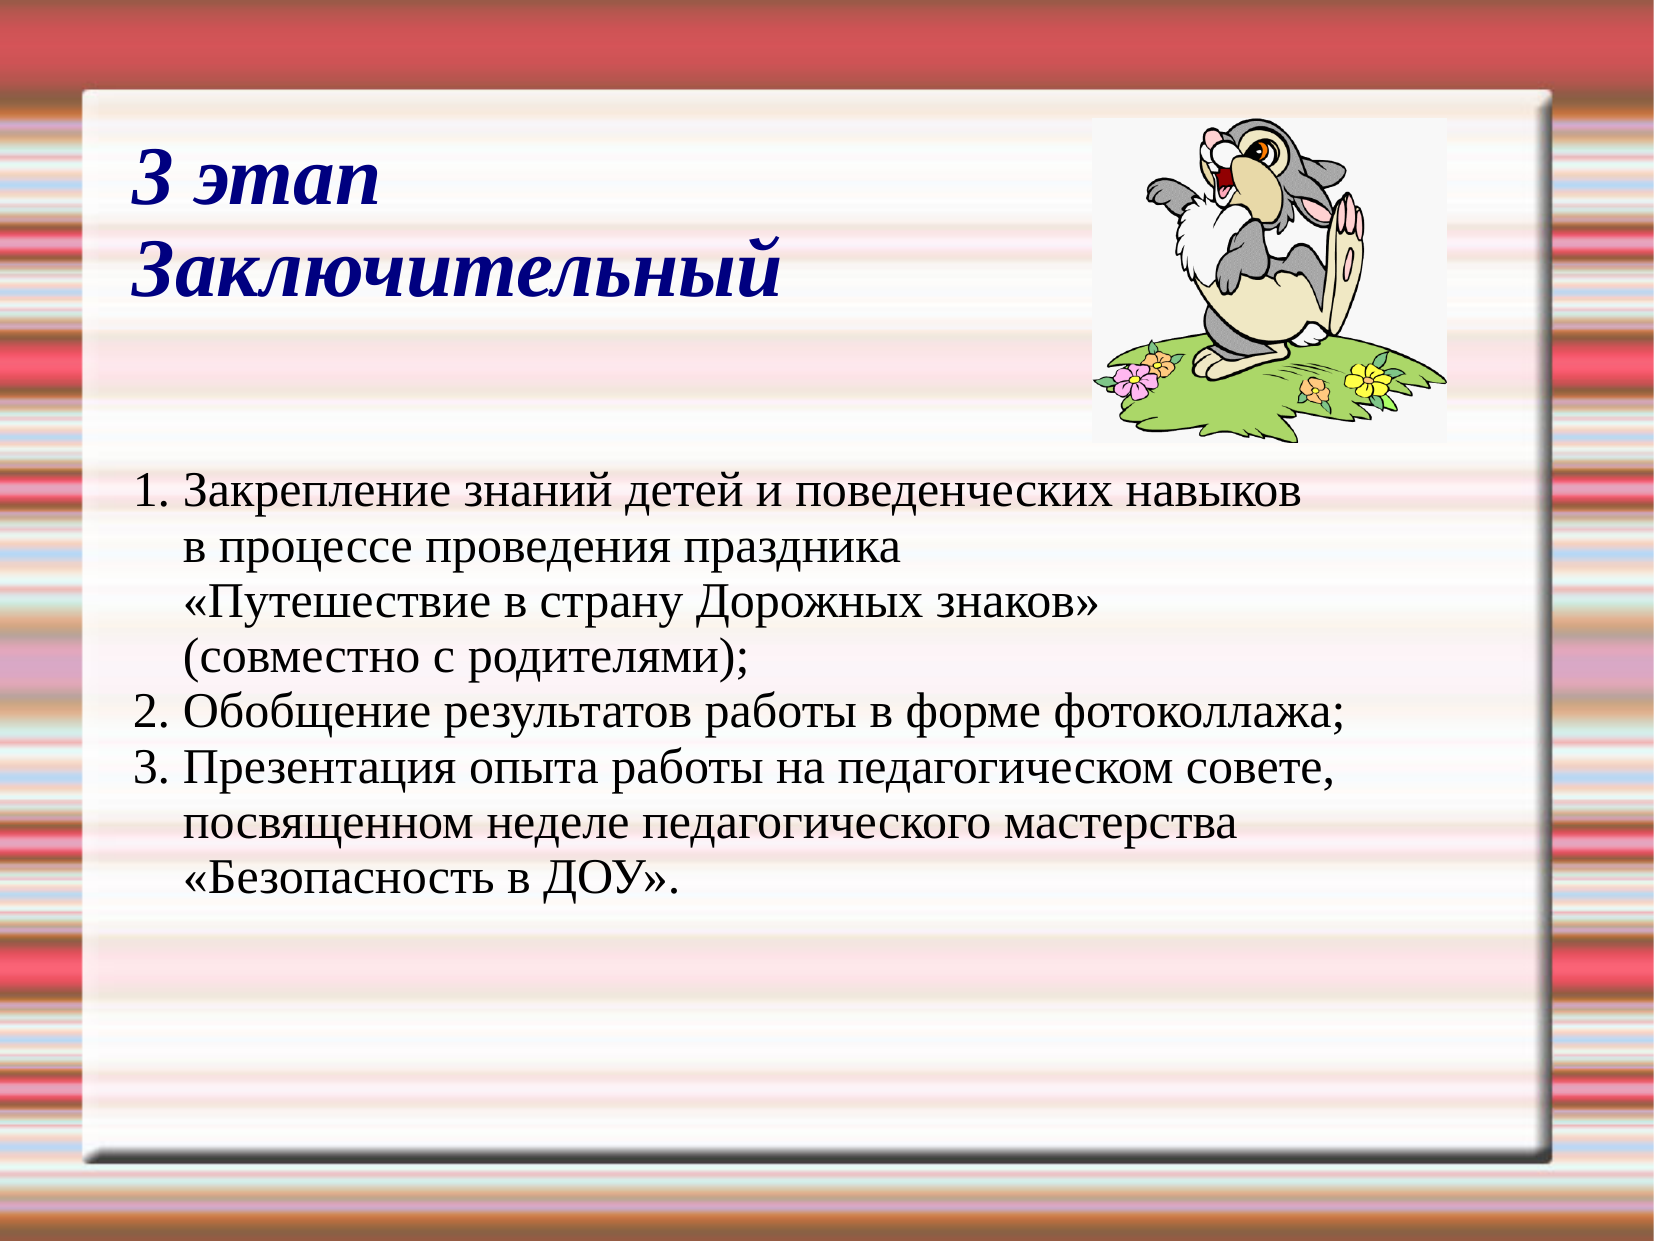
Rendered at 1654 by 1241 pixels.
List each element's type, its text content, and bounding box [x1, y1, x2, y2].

picture [1092, 118, 1447, 122]
text_box 3 этап Заключительный 1. Закрепление знаний детей и поведенческих навыков в процессе проведения праздника «Путешествие в страну Дорожных знаков» (совместно с родителями); 2. Обобщение результатов работы в форме фотоколлажа; 3. Презентация опыта работы на педагогическом совете, посвященном неделе педагогического мастерства «Безопасность в ДОУ». [118, 122, 1506, 1123]
